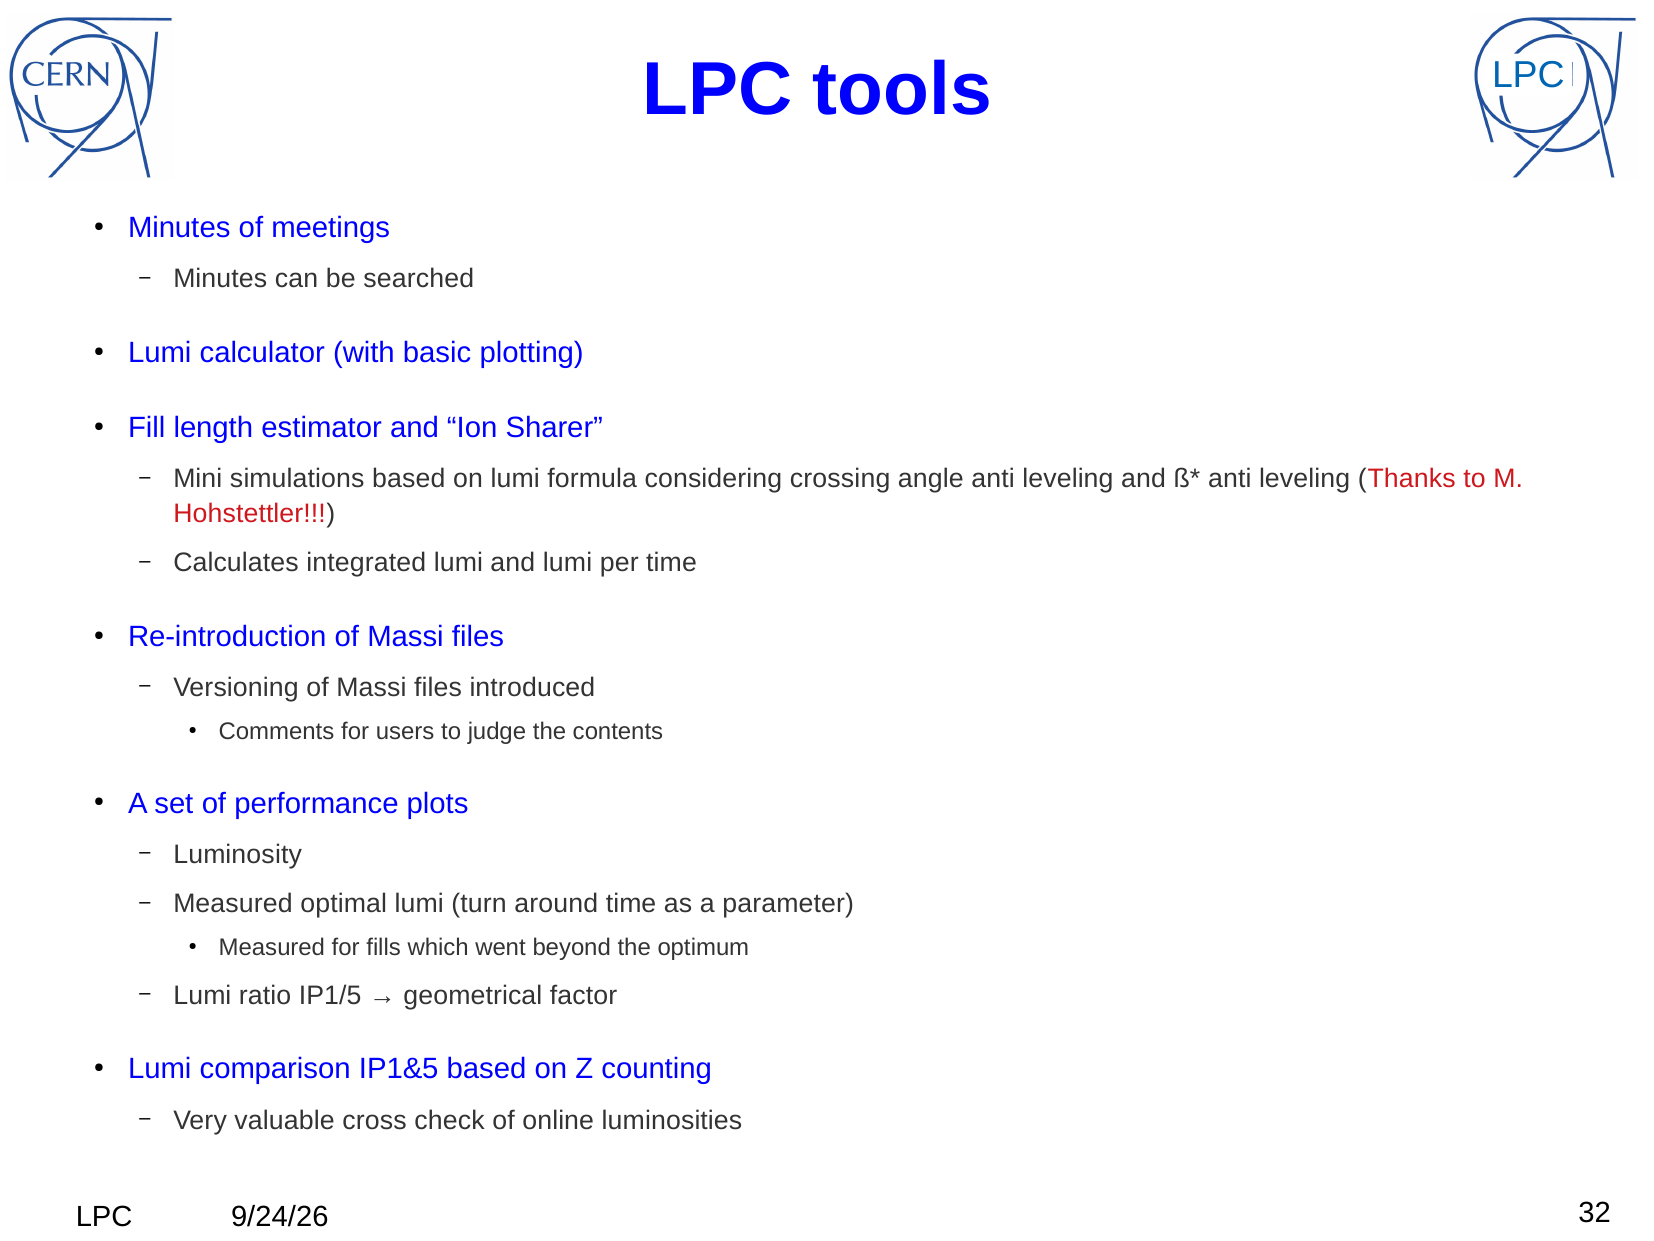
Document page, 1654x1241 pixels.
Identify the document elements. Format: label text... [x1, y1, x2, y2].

title LPC tools [173, 5, 1461, 172]
picture [1470, 14, 1638, 180]
list Minutes of meetings Minutes can be searched Lumi calculator (with basic plotting) Fill length estimator and “Ion Sharer” Mini simulations based on lumi formula considering crossing angle anti leveling and ß* anti leveling (Thanks to M. Hohstettler!!!) Calculates integrated lumi and lumi per time Re-introduction of Massi files Versioning of Massi files introduced Comments for users to judge the contents A set of performance plots Luminosity Measured optimal lumi (turn around time as a parameter) Measured for fills which went beyond the optimum Lumi ratio IP1/5 → geometrical factor Lumi comparison IP1&5 based on Z counting Very valuable cross check of online luminosities [82, 195, 1571, 1141]
picture [5, 14, 174, 180]
